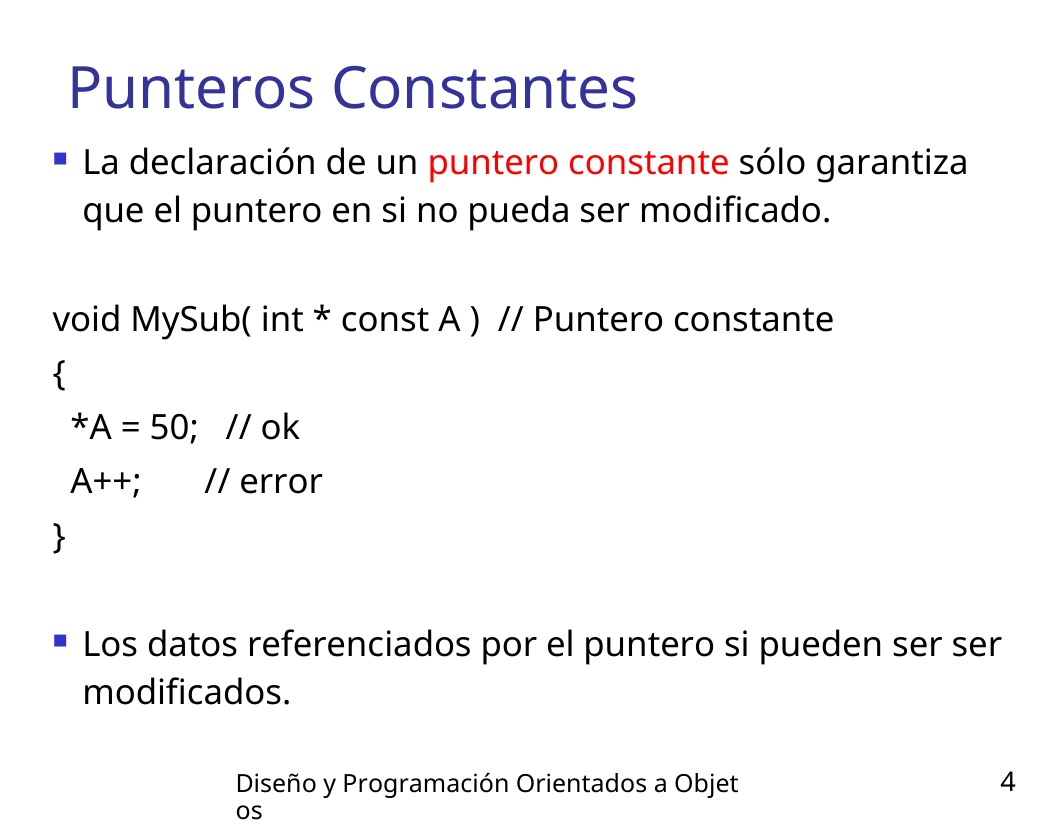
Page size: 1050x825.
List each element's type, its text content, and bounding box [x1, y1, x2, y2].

list La declaración de un puntero constante sólo garantiza que el puntero en si no pueda ser modificado. void MySub( int * const A ) // Puntero constante { *A = 50; // ok A++; // error } Los datos referenciados por el puntero si pueden ser ser modificados. [52, 137, 1024, 728]
title Punteros Constantes [52, 3, 1026, 134]
